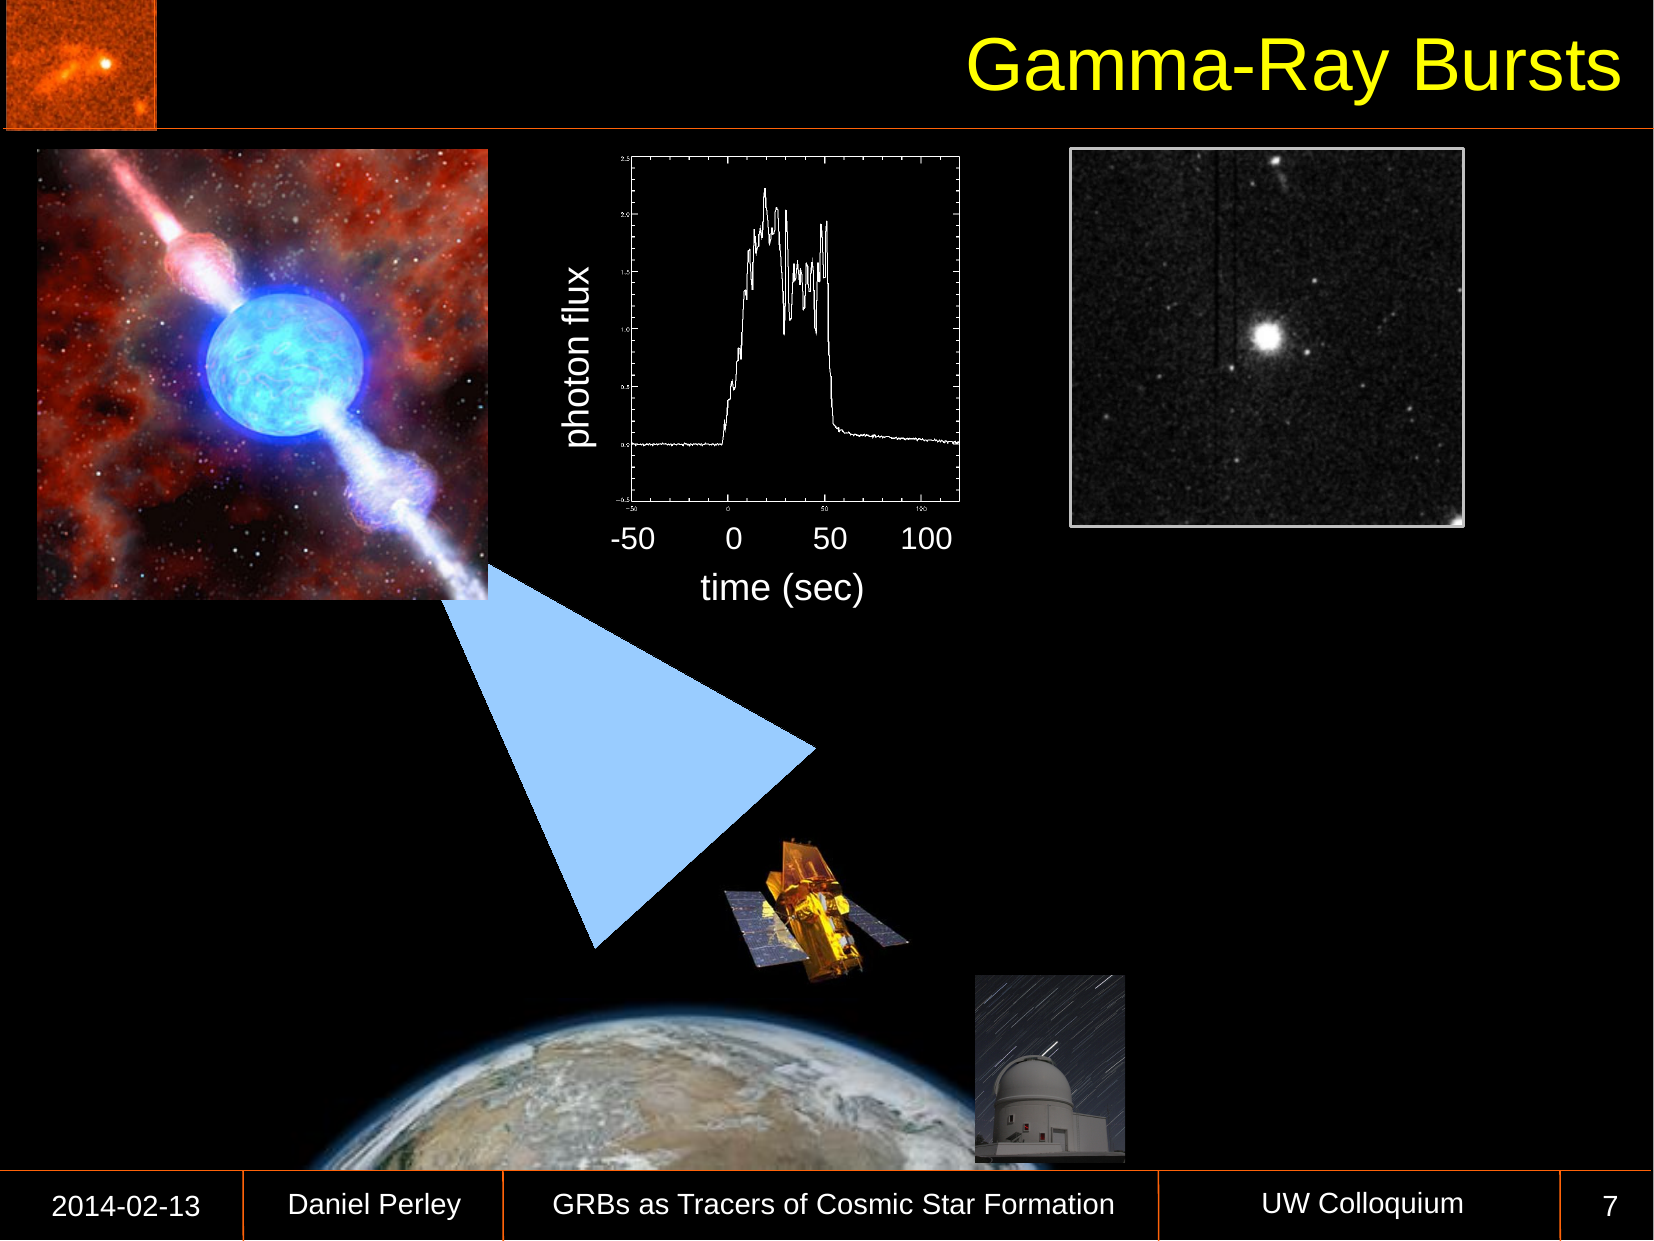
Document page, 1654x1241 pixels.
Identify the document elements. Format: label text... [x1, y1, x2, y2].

picture [37, 149, 488, 601]
title Gamma-Ray Bursts [594, 21, 1624, 108]
picture [1072, 150, 1462, 526]
text_box [441, 562, 818, 950]
text_box photon flux [547, 189, 605, 528]
text_box -50 0 50 100 [595, 512, 1021, 561]
picture [258, 824, 1154, 1170]
text_box time (sec) [613, 560, 952, 616]
picture [7, 0, 154, 128]
picture [613, 152, 964, 514]
